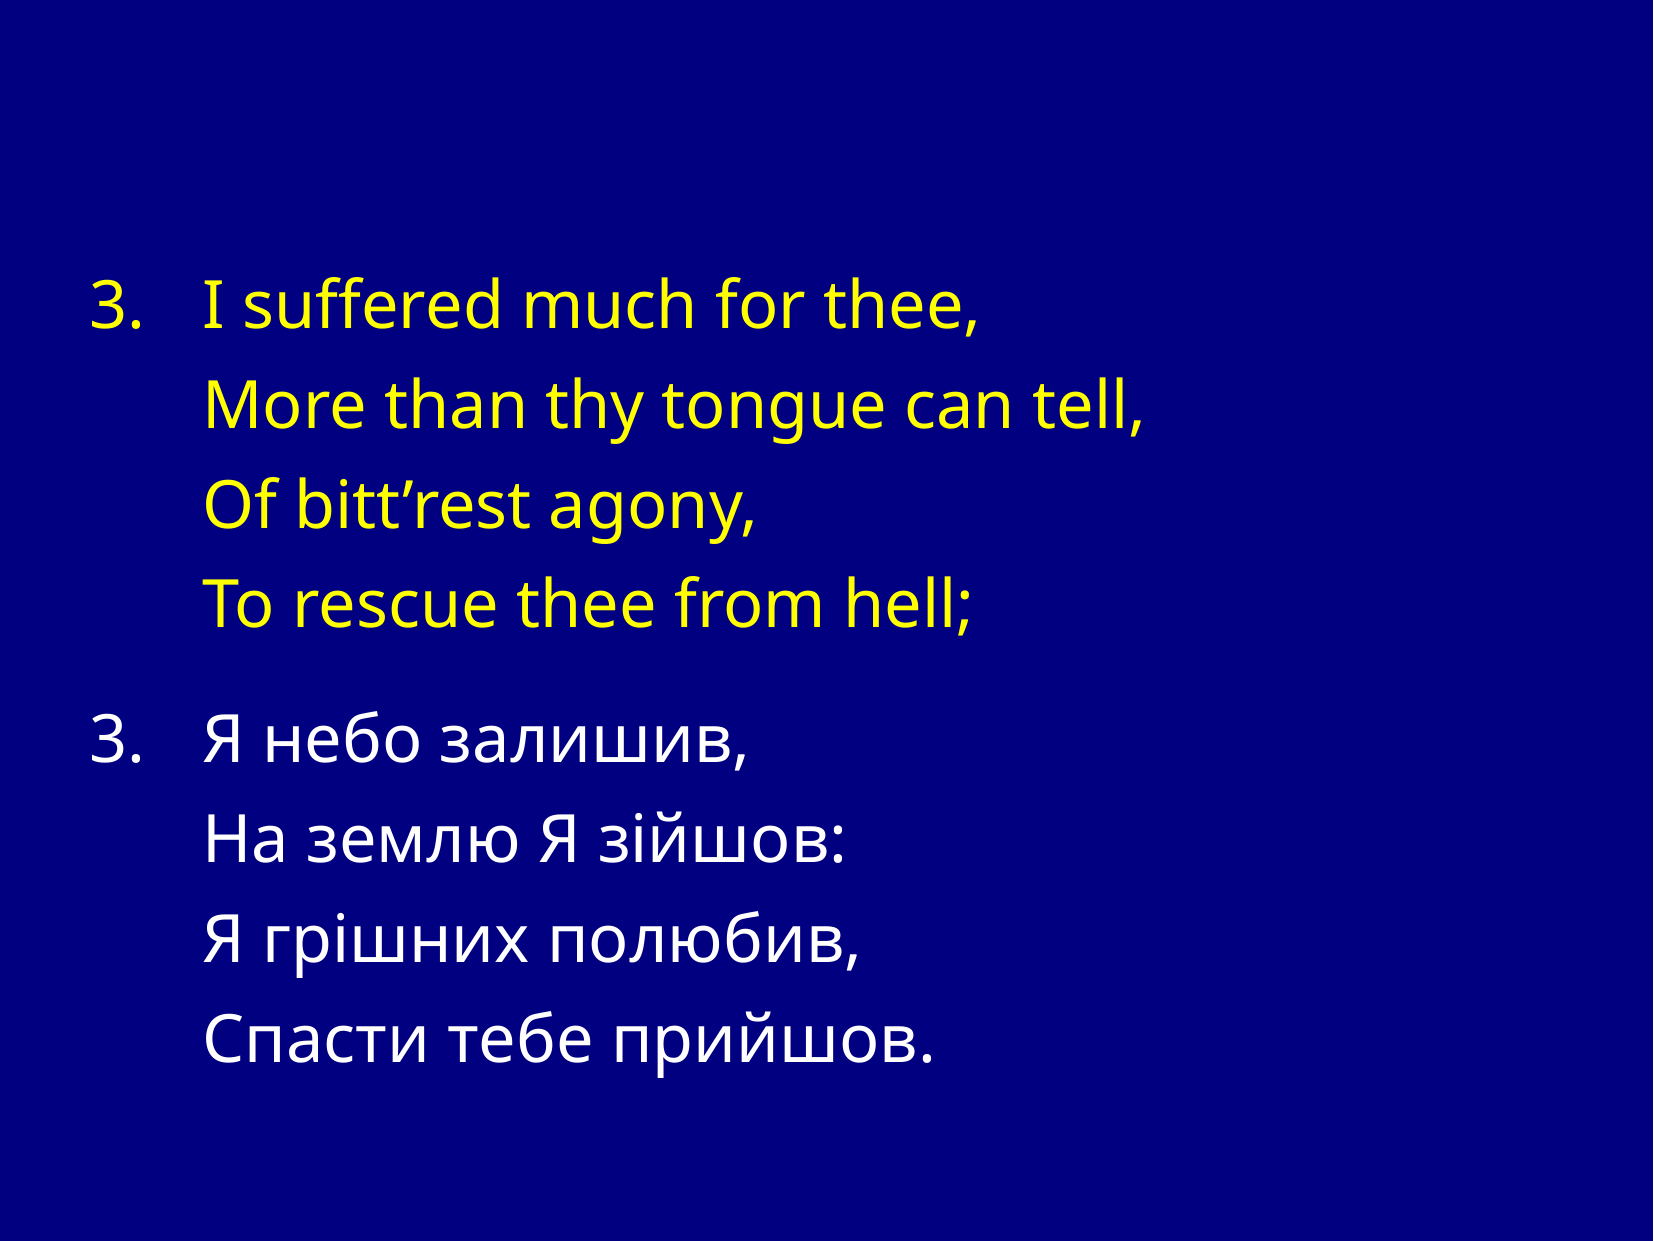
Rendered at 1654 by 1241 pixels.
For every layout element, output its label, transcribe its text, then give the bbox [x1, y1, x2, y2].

text_box 3. Я небо залишив, На землю Я зійшов: Я грішних полюбив, Спасти тебе прийшов. [75, 675, 1576, 1163]
text_box 3. I suffered much for thee, More than thy tongue can tell, Of bitt’rest agony, To rescue thee from hell; [75, 150, 1576, 638]
